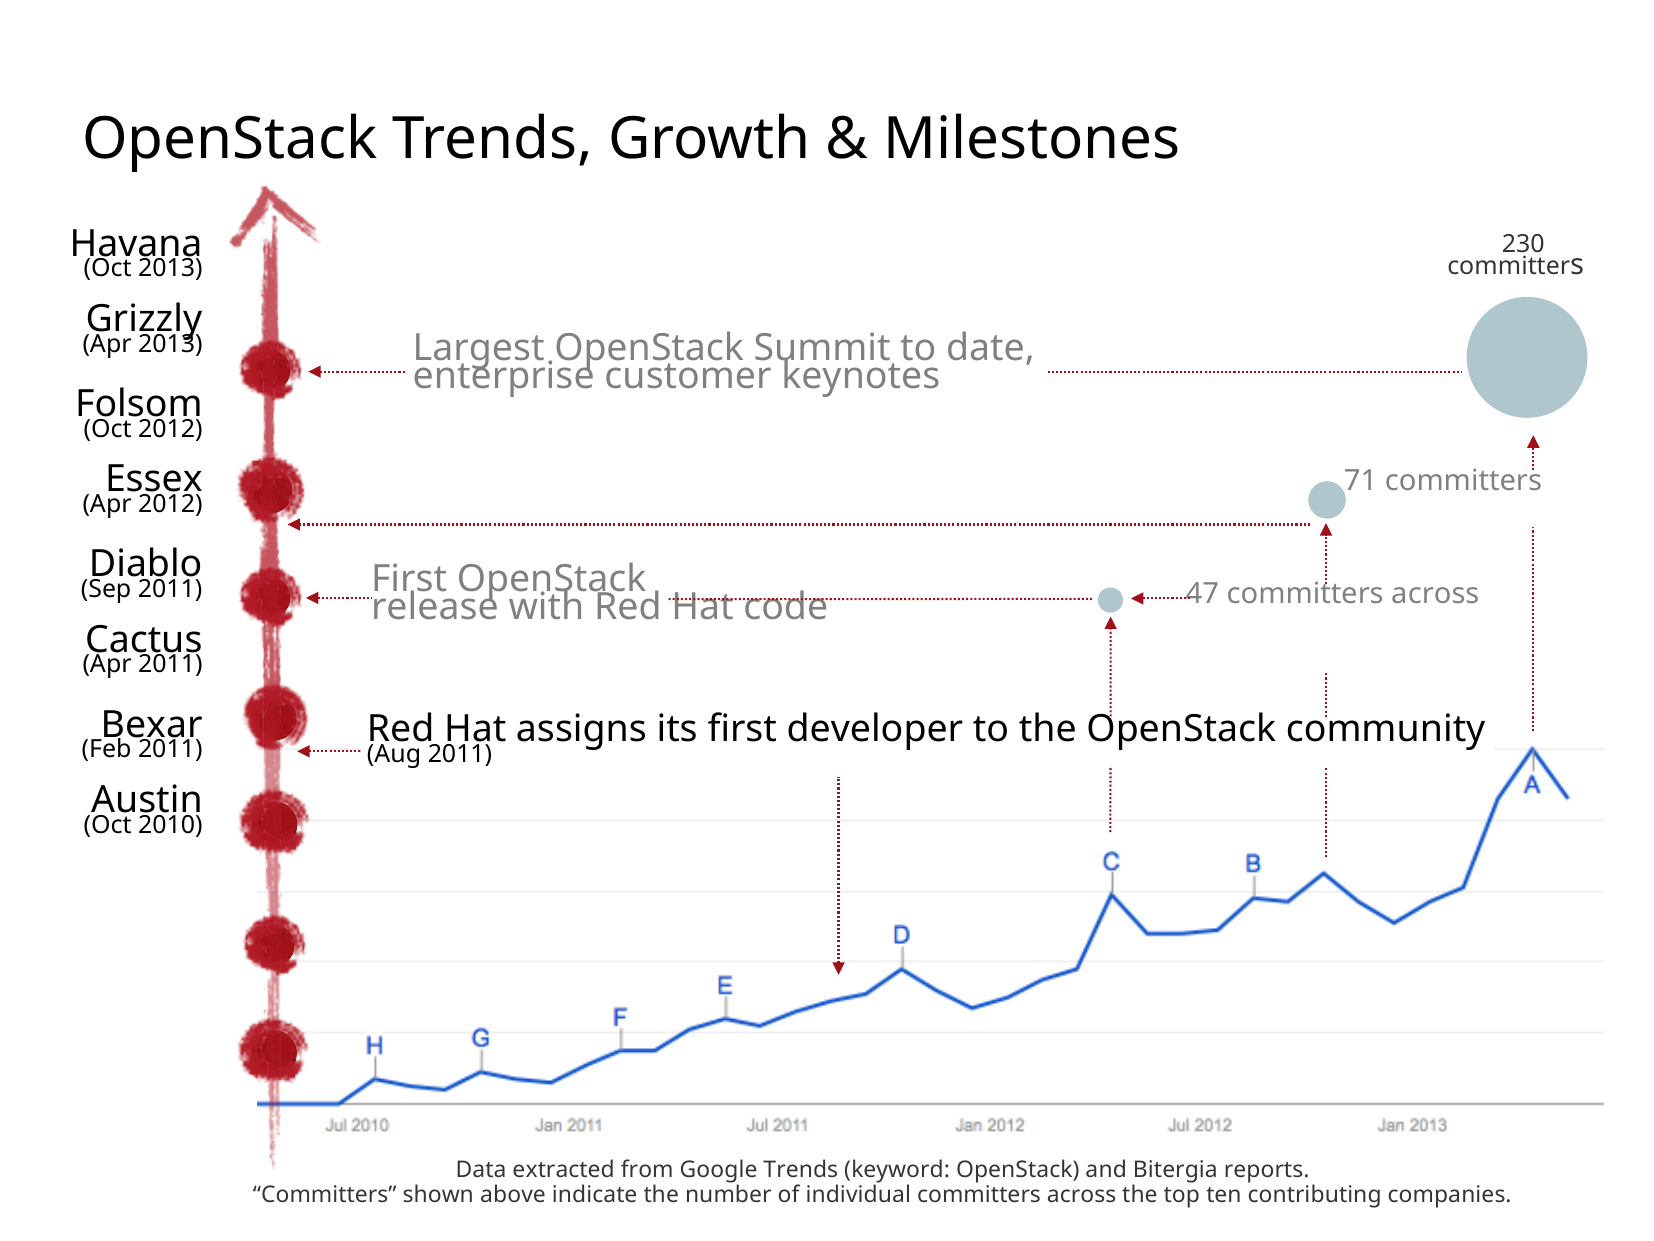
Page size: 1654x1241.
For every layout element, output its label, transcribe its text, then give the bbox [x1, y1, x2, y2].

text_box [1097, 587, 1123, 613]
text_box Largest OpenStack Summit to date, enterprise customer keynotes [406, 337, 1048, 440]
text_box Data extracted from Google Trends (keyword: OpenStack) and Bitergia reports. “Committers” shown above indicate the number of individual committers across the top ten contributing companies. [133, 1104, 1521, 1241]
text_box [1466, 326, 1588, 418]
text_box [1308, 481, 1346, 519]
text_box Havana (Oct 2013) Grizzly (Apr 2013) Folsom (Oct 2012) Essex (Apr 2012) Diablo (Sep 2011) Cactus (Apr 2011) Bexar (Feb 2011) Austin (Oct 2010) [63, 233, 210, 838]
text_box 71 committers [1337, 472, 1557, 528]
picture [221, 174, 1621, 1185]
text_box First OpenStack release with Red Hat code [364, 568, 861, 671]
text_box 230 committers [1393, 237, 1654, 326]
title OpenStack Trends, Growth & Milestones [82, 52, 1571, 226]
text_box 47 committers across [1179, 585, 1584, 674]
text_box Red Hat assigns its first developer to the OpenStack community (Aug 2011) [360, 718, 1494, 767]
